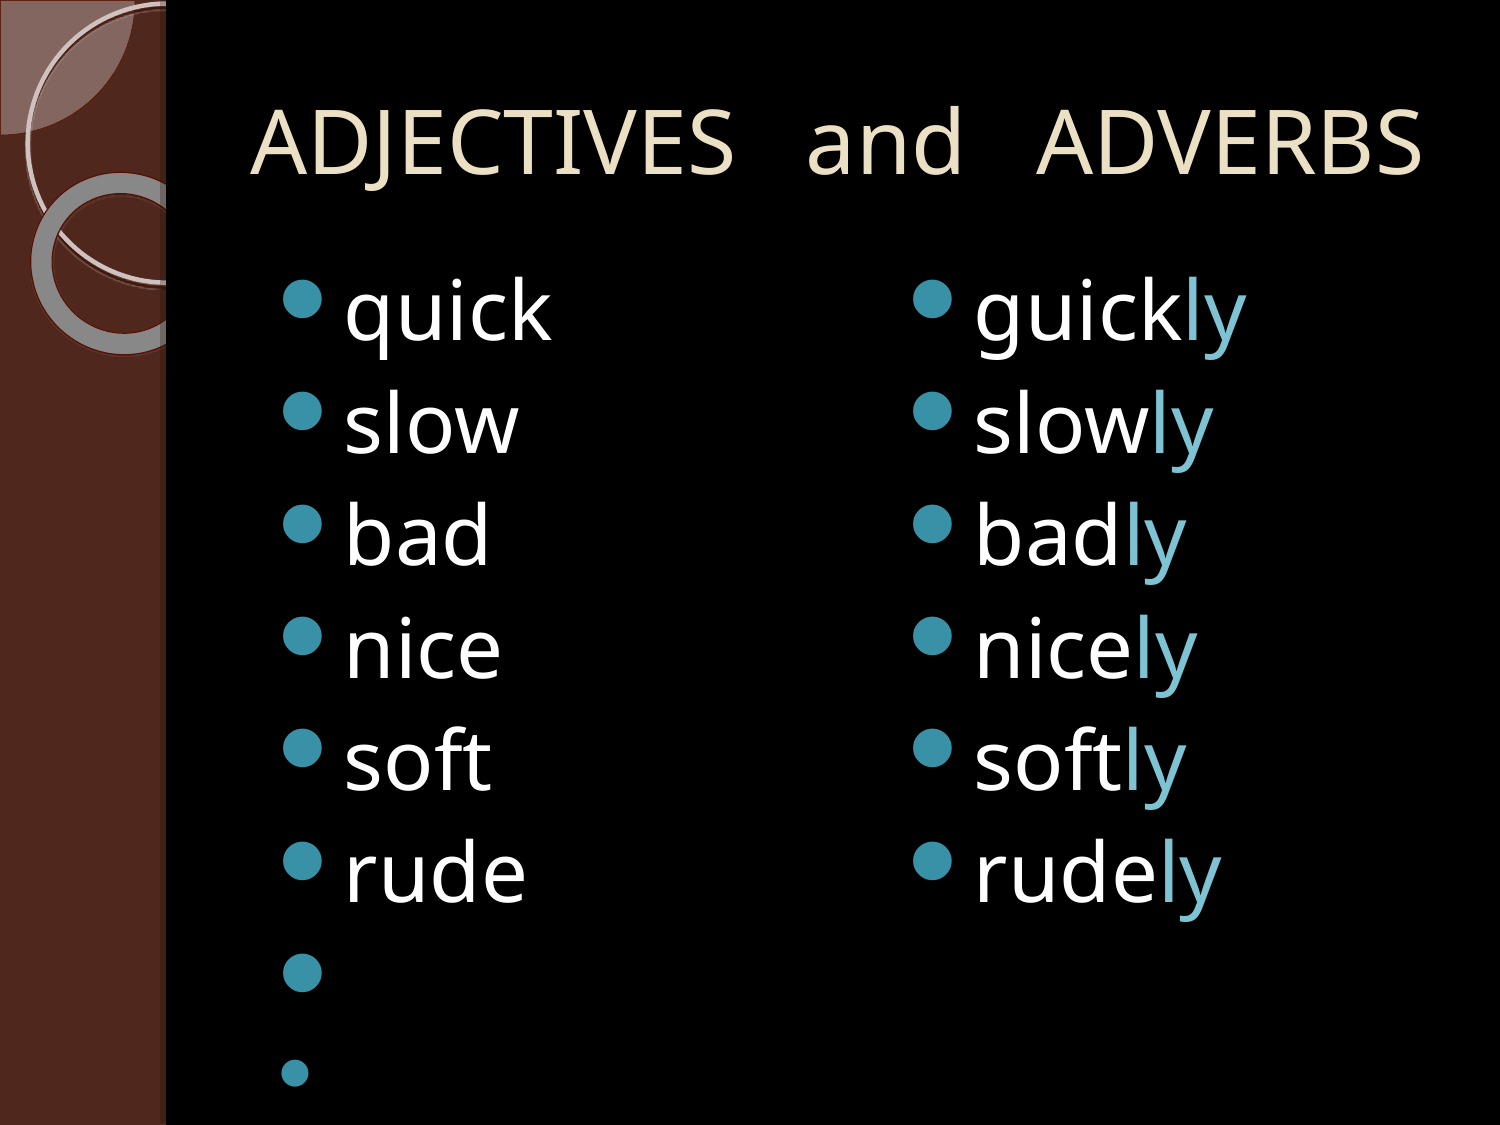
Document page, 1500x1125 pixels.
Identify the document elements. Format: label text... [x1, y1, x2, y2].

list guickly slowly badly nicely softly rudely [865, 249, 1466, 1015]
list quick slow bad nice soft rude [235, 249, 836, 1015]
title ADJECTIVES and ADVERBS [235, 45, 1466, 233]
